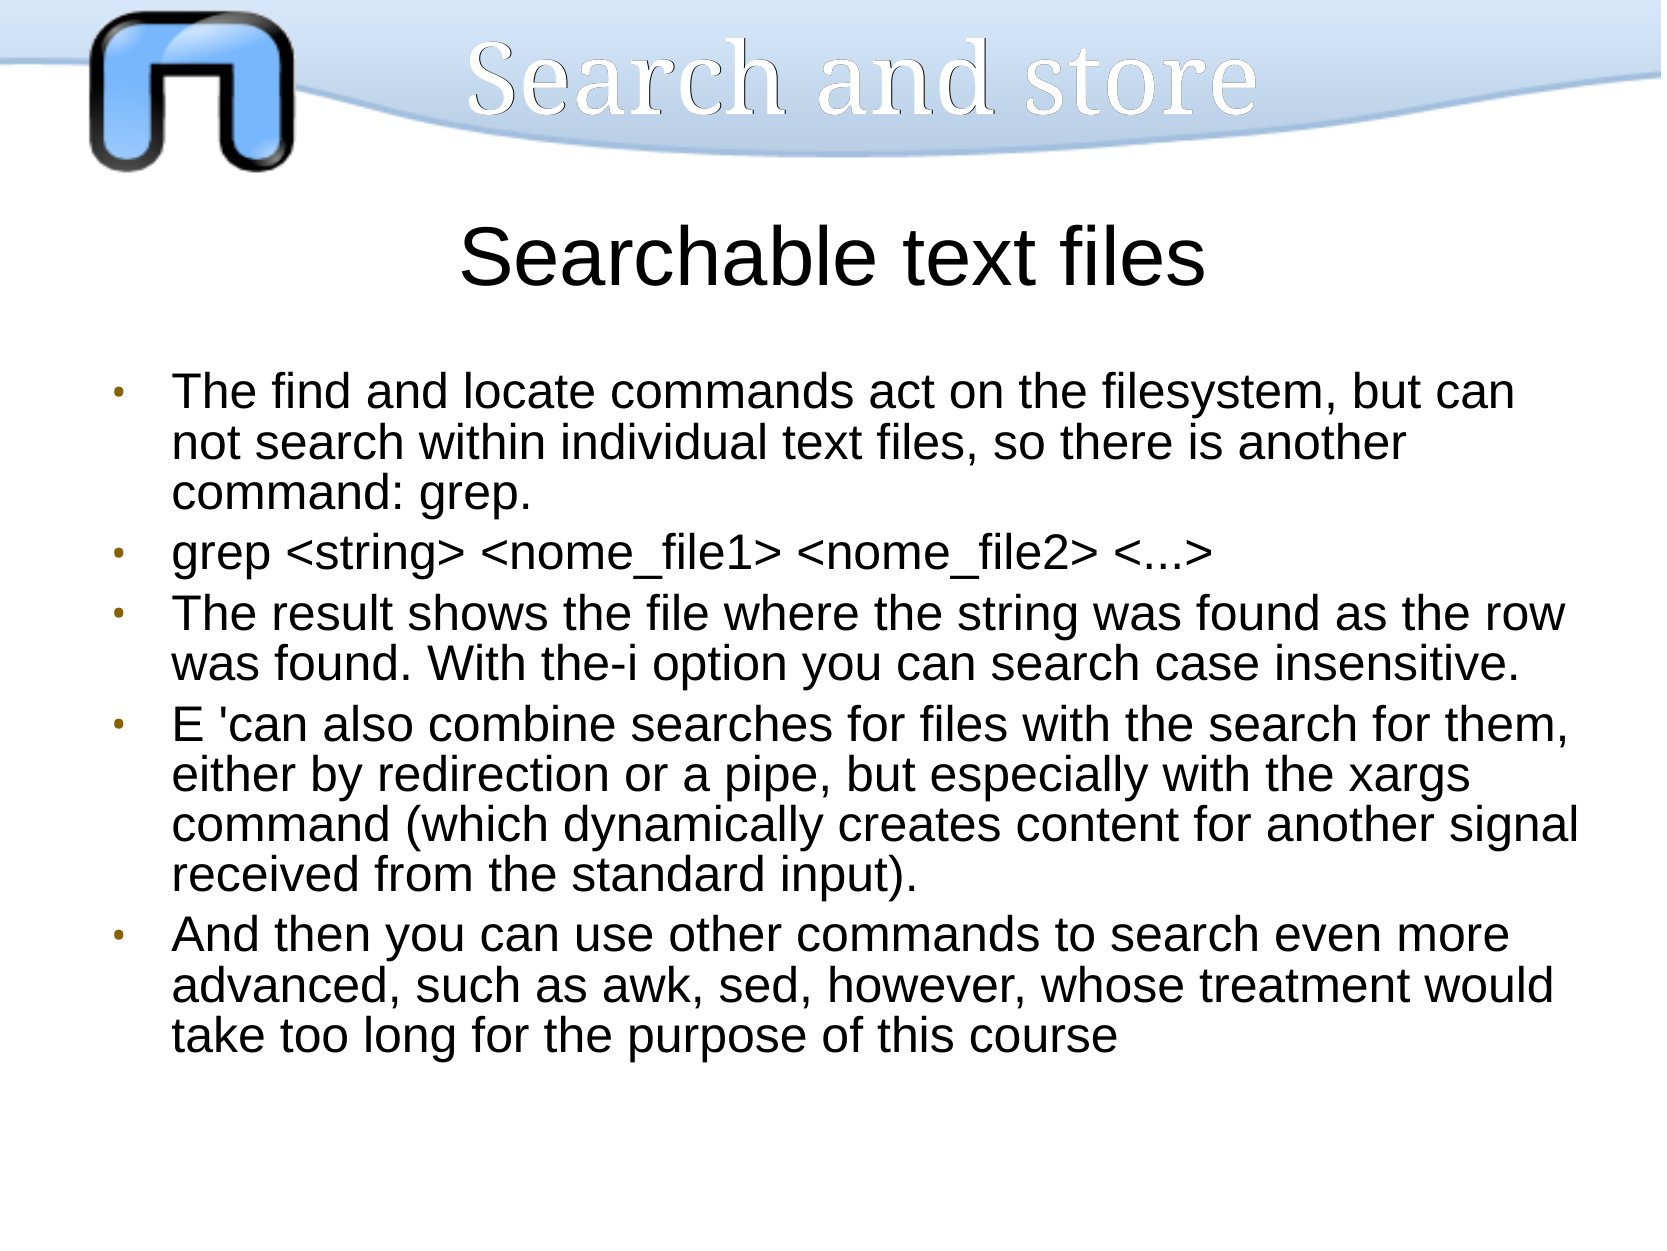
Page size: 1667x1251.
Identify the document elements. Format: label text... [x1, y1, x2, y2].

title Searchable text files [125, 151, 1542, 361]
list The find and locate commands act on the filesystem, but can not search within individual text files, so there is another command: grep. grep <string> <nome_file1> <nome_file2> <...> The result shows the file where the string was found as the row was found. With the-i option you can search case insensitive. E 'can also combine searches for files with the search for them, either by redirection or a pipe, but especially with the xargs command (which dynamically creates content for another signal received from the standard input). And then you can use other commands to search even more advanced, such as awk, sed, however, whose treatment would take too long for the purpose of this course [62, 361, 1601, 1205]
picture [0, 0, 1667, 1251]
text_box Search and store [449, 0, 1553, 167]
